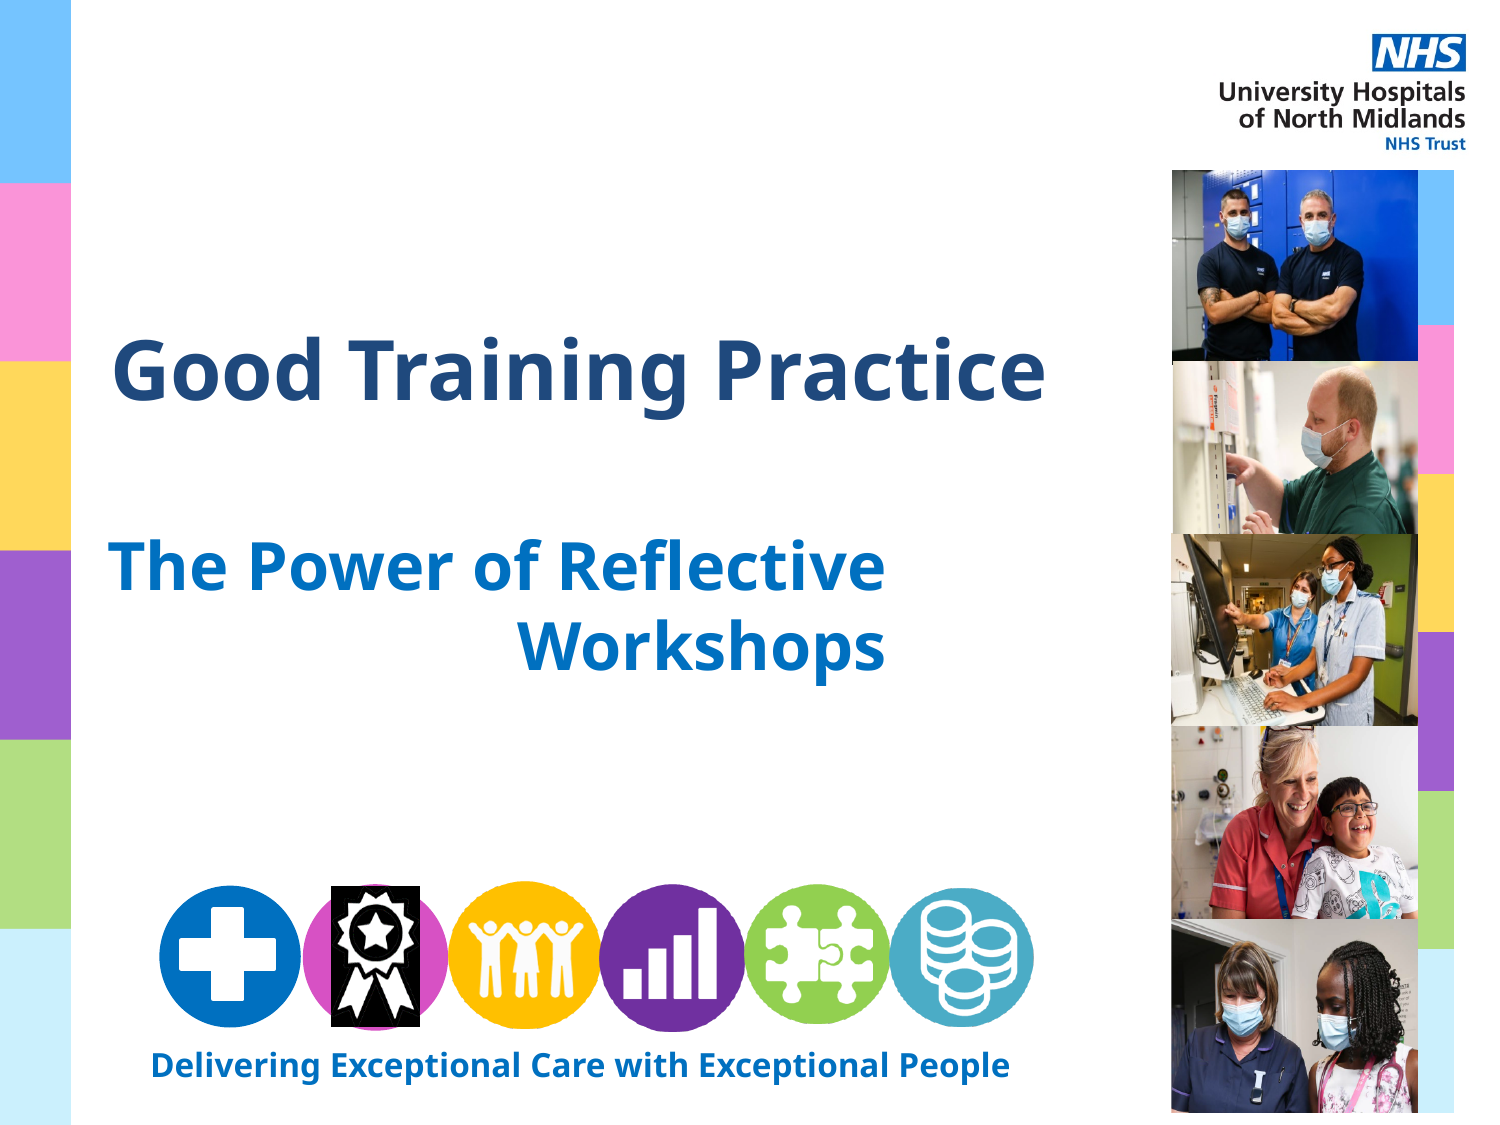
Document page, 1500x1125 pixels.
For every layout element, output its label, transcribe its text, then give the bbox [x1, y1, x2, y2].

title Good Training Practice [95, 258, 1070, 476]
subtitle The Power of Reflective Workshops [92, 516, 1067, 804]
